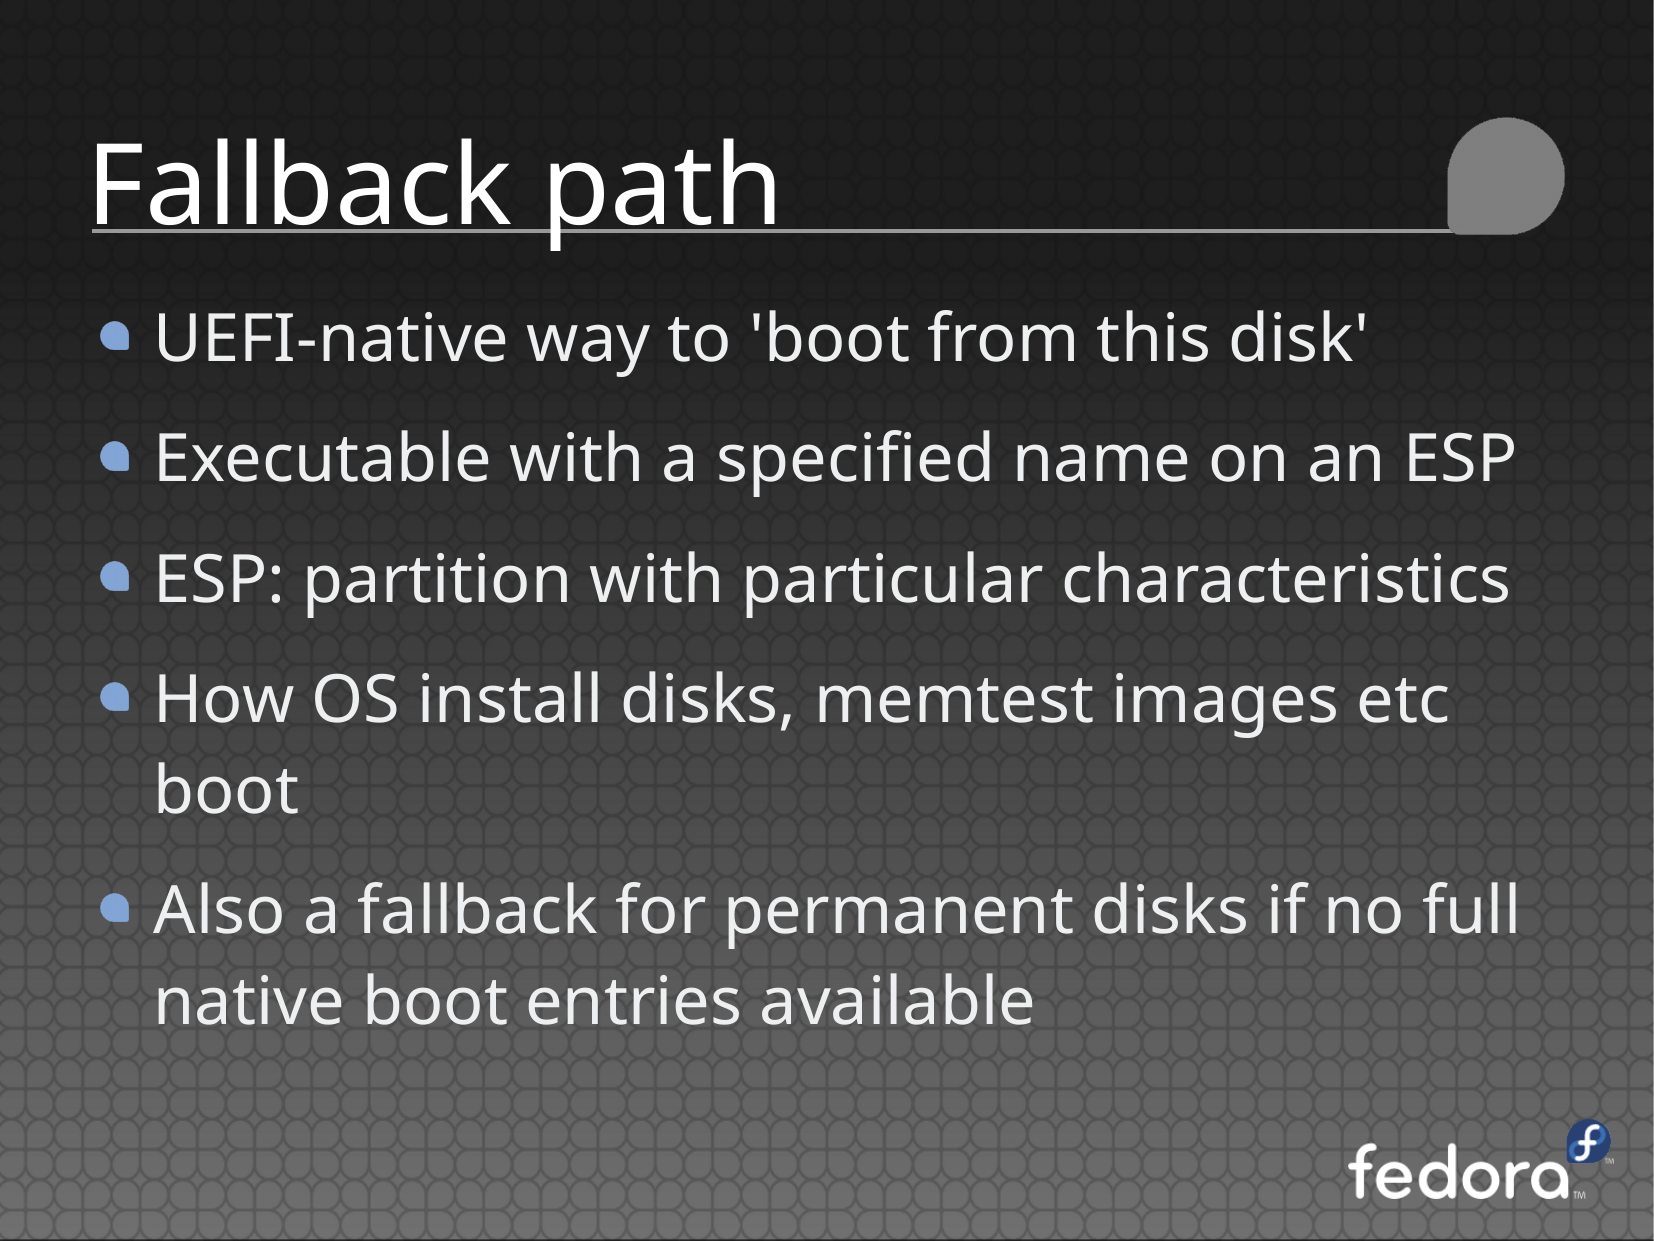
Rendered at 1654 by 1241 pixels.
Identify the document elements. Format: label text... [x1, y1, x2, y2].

picture [0, 0, 1654, 1241]
list UEFI-native way to 'boot from this disk' Executable with a specified name on an ESP ESP: partition with particular characteristics How OS install disks, memtest images etc boot Also a fallback for permanent disks if no full native boot entries available [82, 290, 1571, 1172]
title Fallback path [86, 112, 1576, 249]
